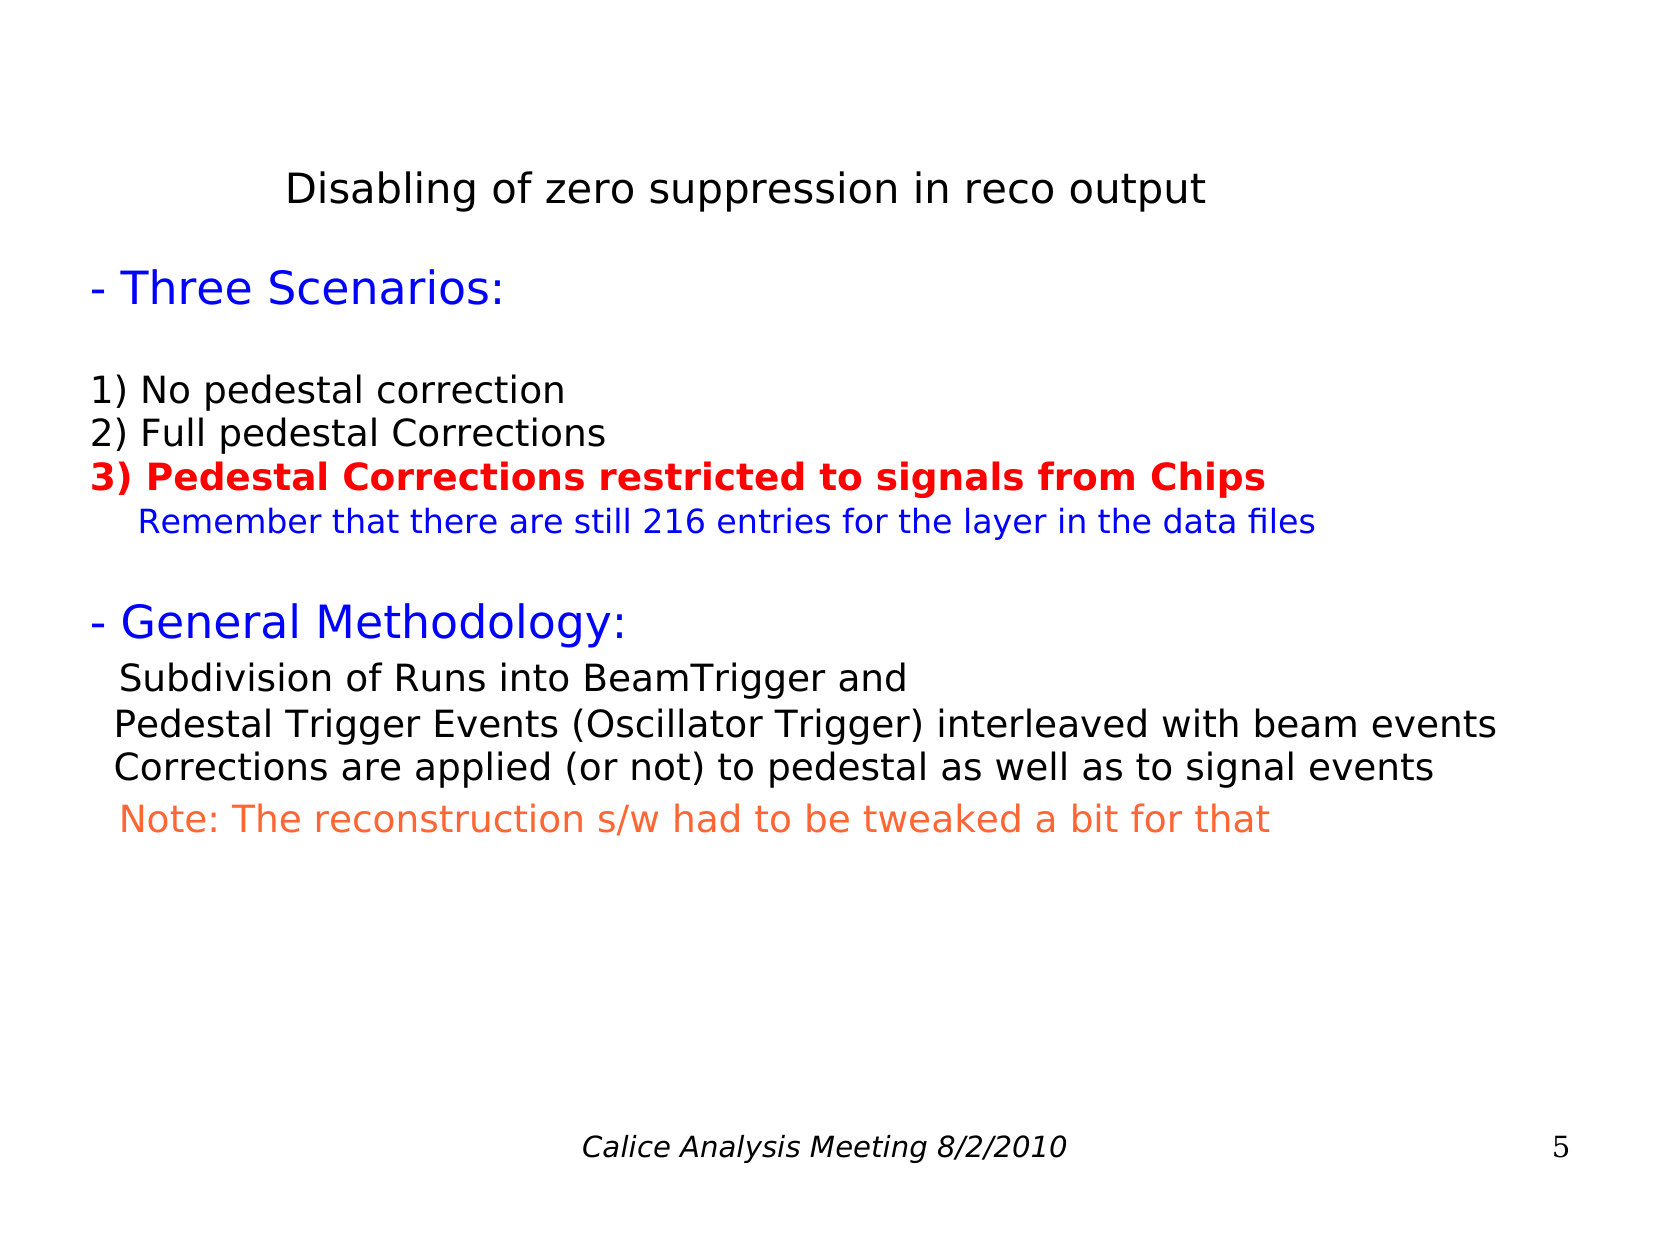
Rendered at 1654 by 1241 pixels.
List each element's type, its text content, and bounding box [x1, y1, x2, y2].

text_box Disabling of zero suppression in reco output - Three Scenarios: 1) No pedestal correction 2) Full pedestal Corrections 3) Pedestal Corrections restricted to signals from Chips Remember that there are still 216 entries for the layer in the data files - General Methodology: Subdivision of Runs into BeamTrigger and Pedestal Trigger Events (Oscillator Trigger) interleaved with beam events Corrections are applied (or not) to pedestal as well as to signal events Note: The reconstruction s/w had to be tweaked a bit for that [75, 157, 1483, 938]
